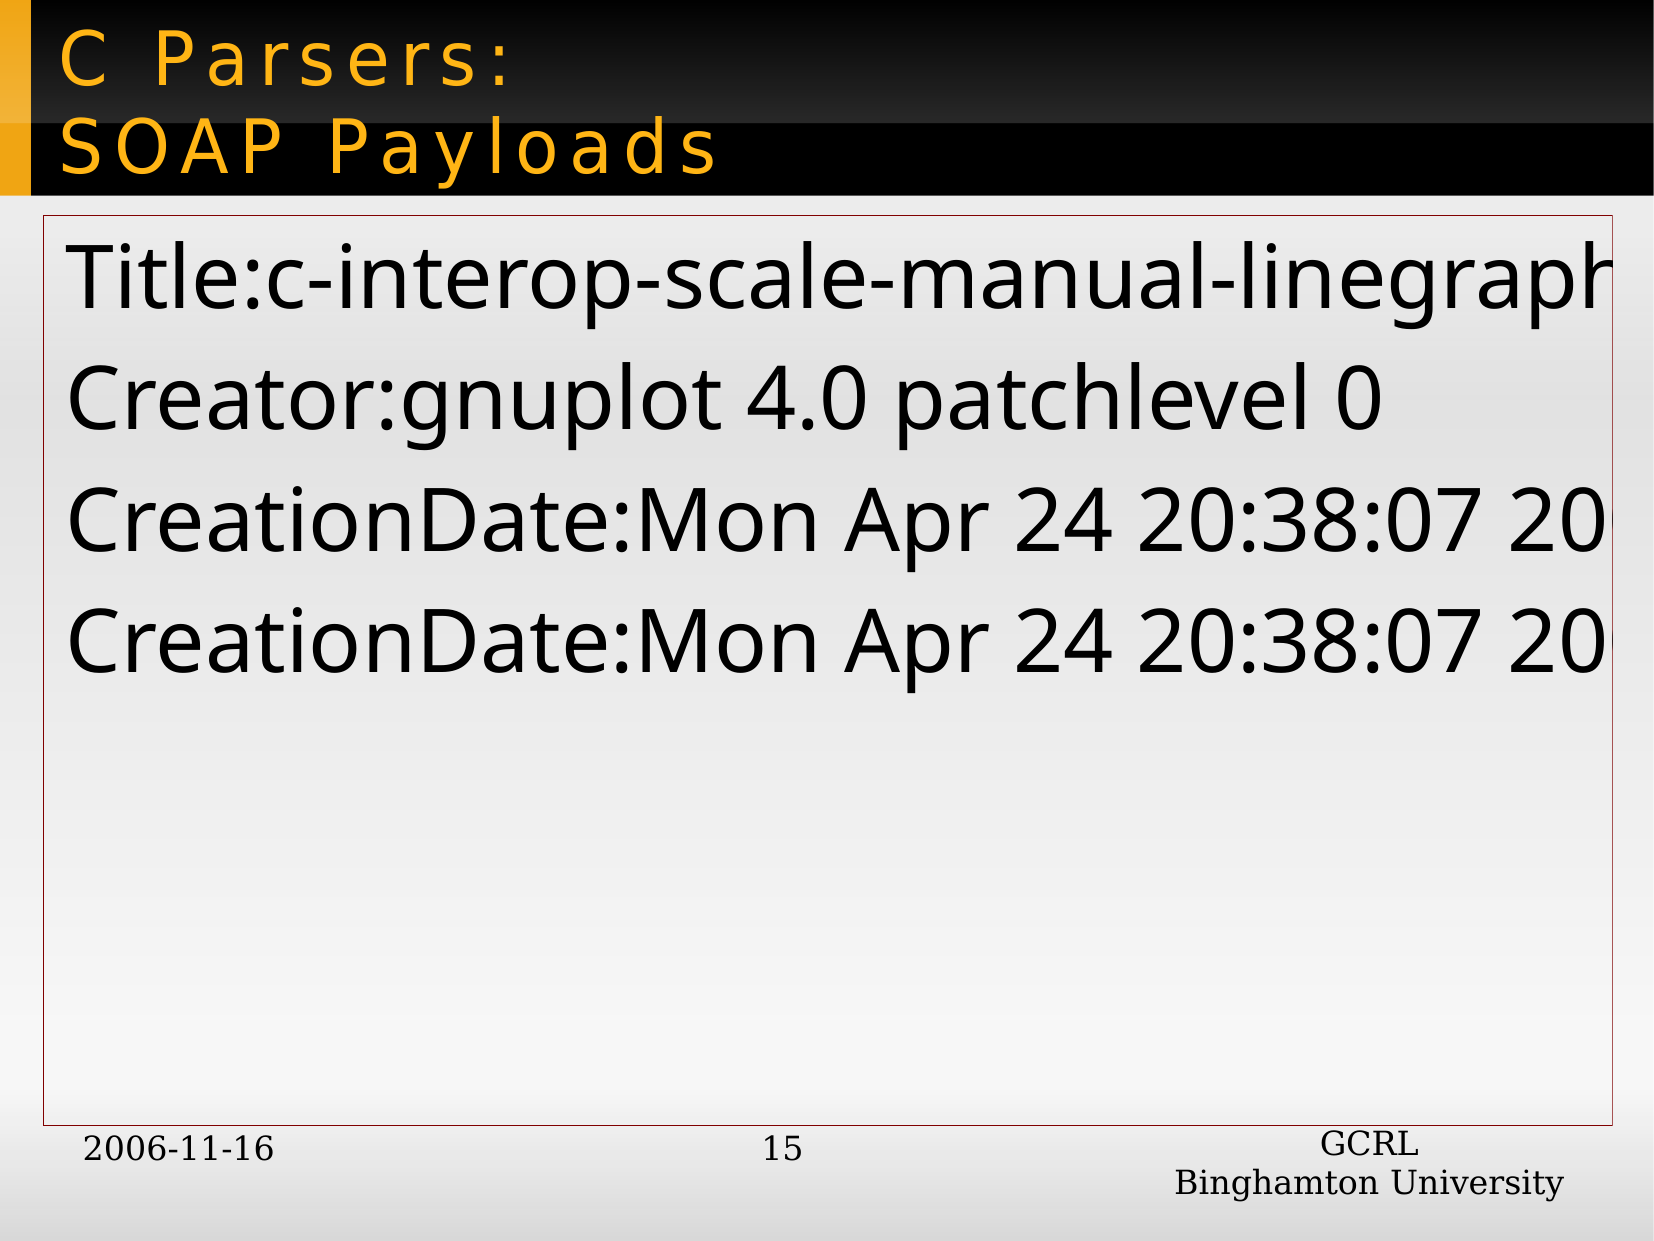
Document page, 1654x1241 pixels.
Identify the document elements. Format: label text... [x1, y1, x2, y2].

picture [0, 0, 1654, 1241]
title C Parsers: SOAP Payloads [59, 16, 1538, 191]
